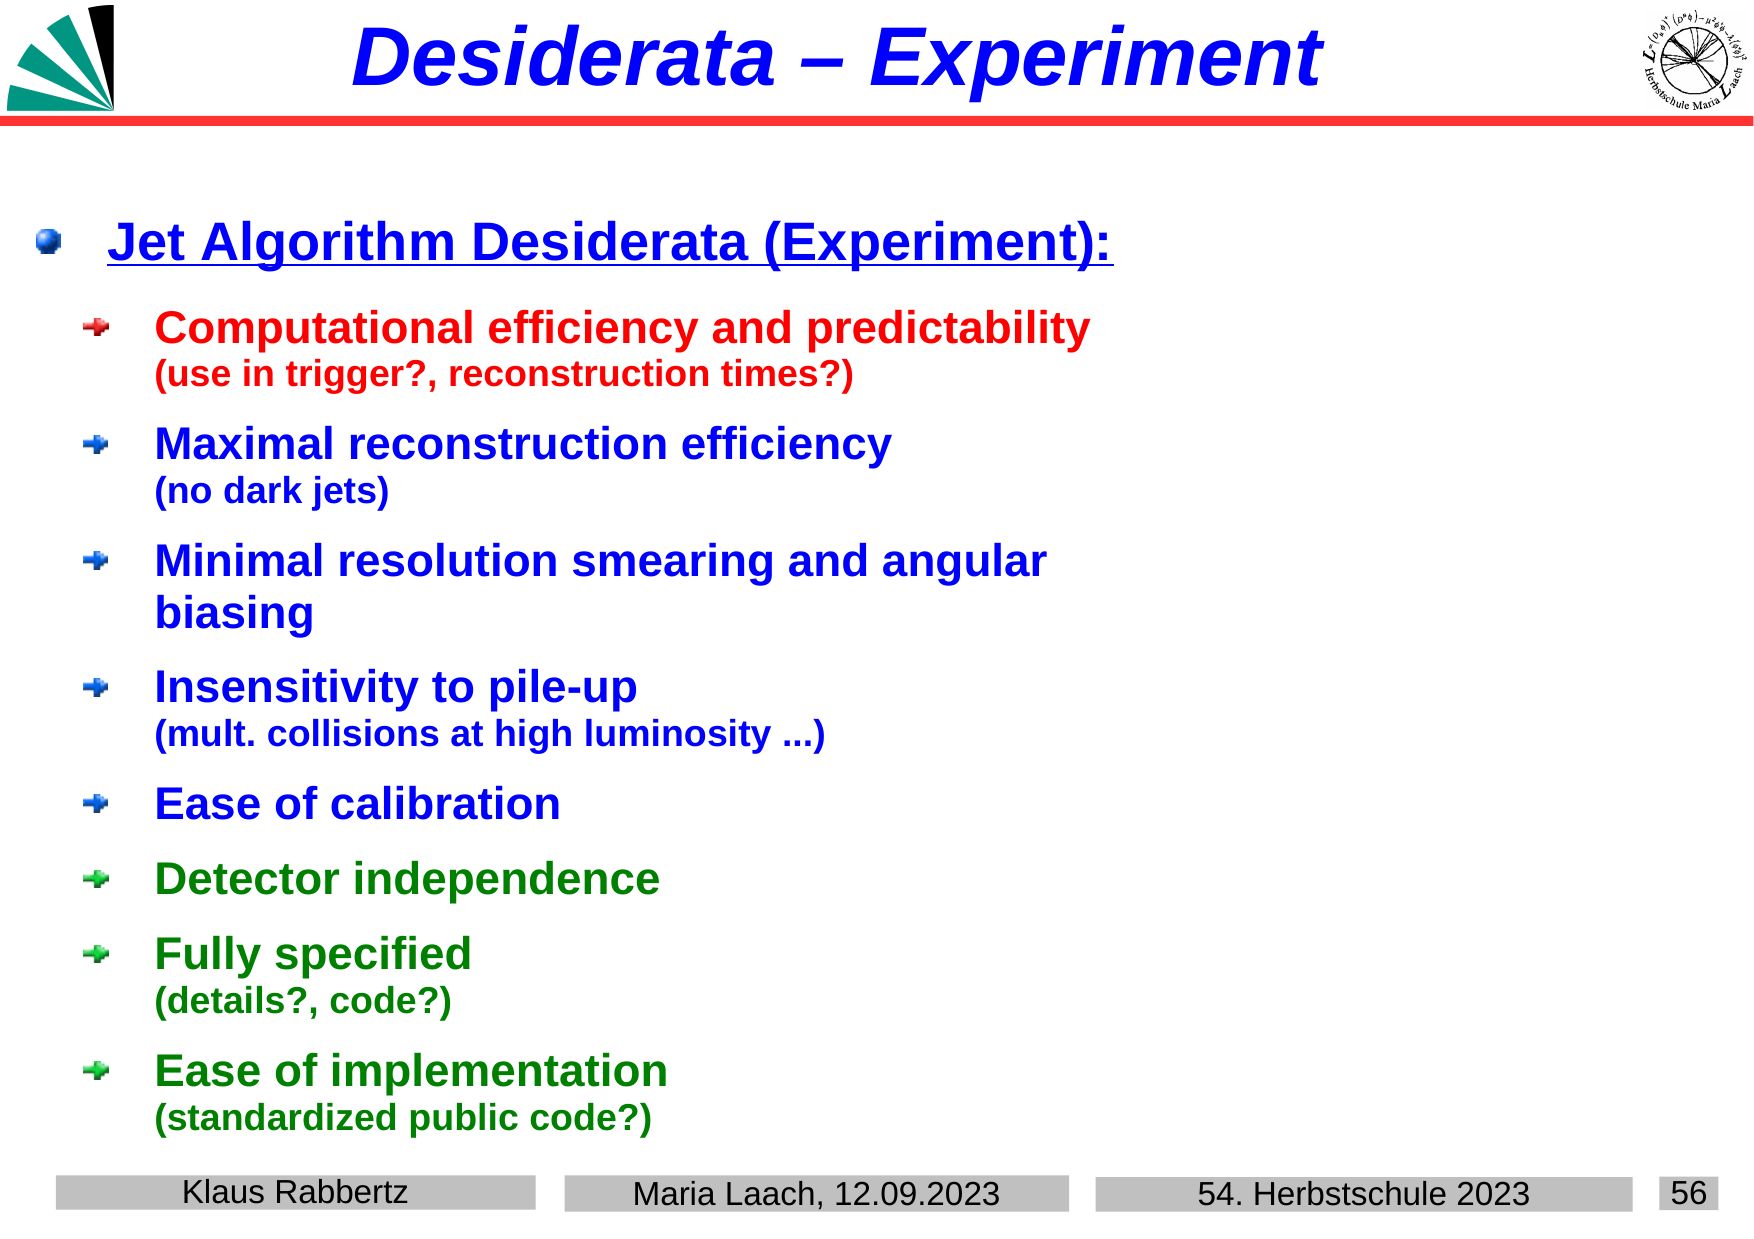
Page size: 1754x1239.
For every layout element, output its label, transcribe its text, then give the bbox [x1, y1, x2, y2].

picture [1643, 10, 1747, 110]
picture [7, 5, 114, 112]
list Jet Algorithm Desiderata (Experiment): Computational efficiency and predictability (use in trigger?, reconstruction times?) Maximal reconstruction efficiency (no dark jets) Minimal resolution smearing and angular biasing Insensitivity to pile-up (mult. collisions at high luminosity ...) Ease of calibration Detector independence Fully specified (details?, code?) Ease of implementation (standardized public code?) [24, 211, 1131, 1139]
title Desiderata – Experiment [129, 0, 1545, 114]
